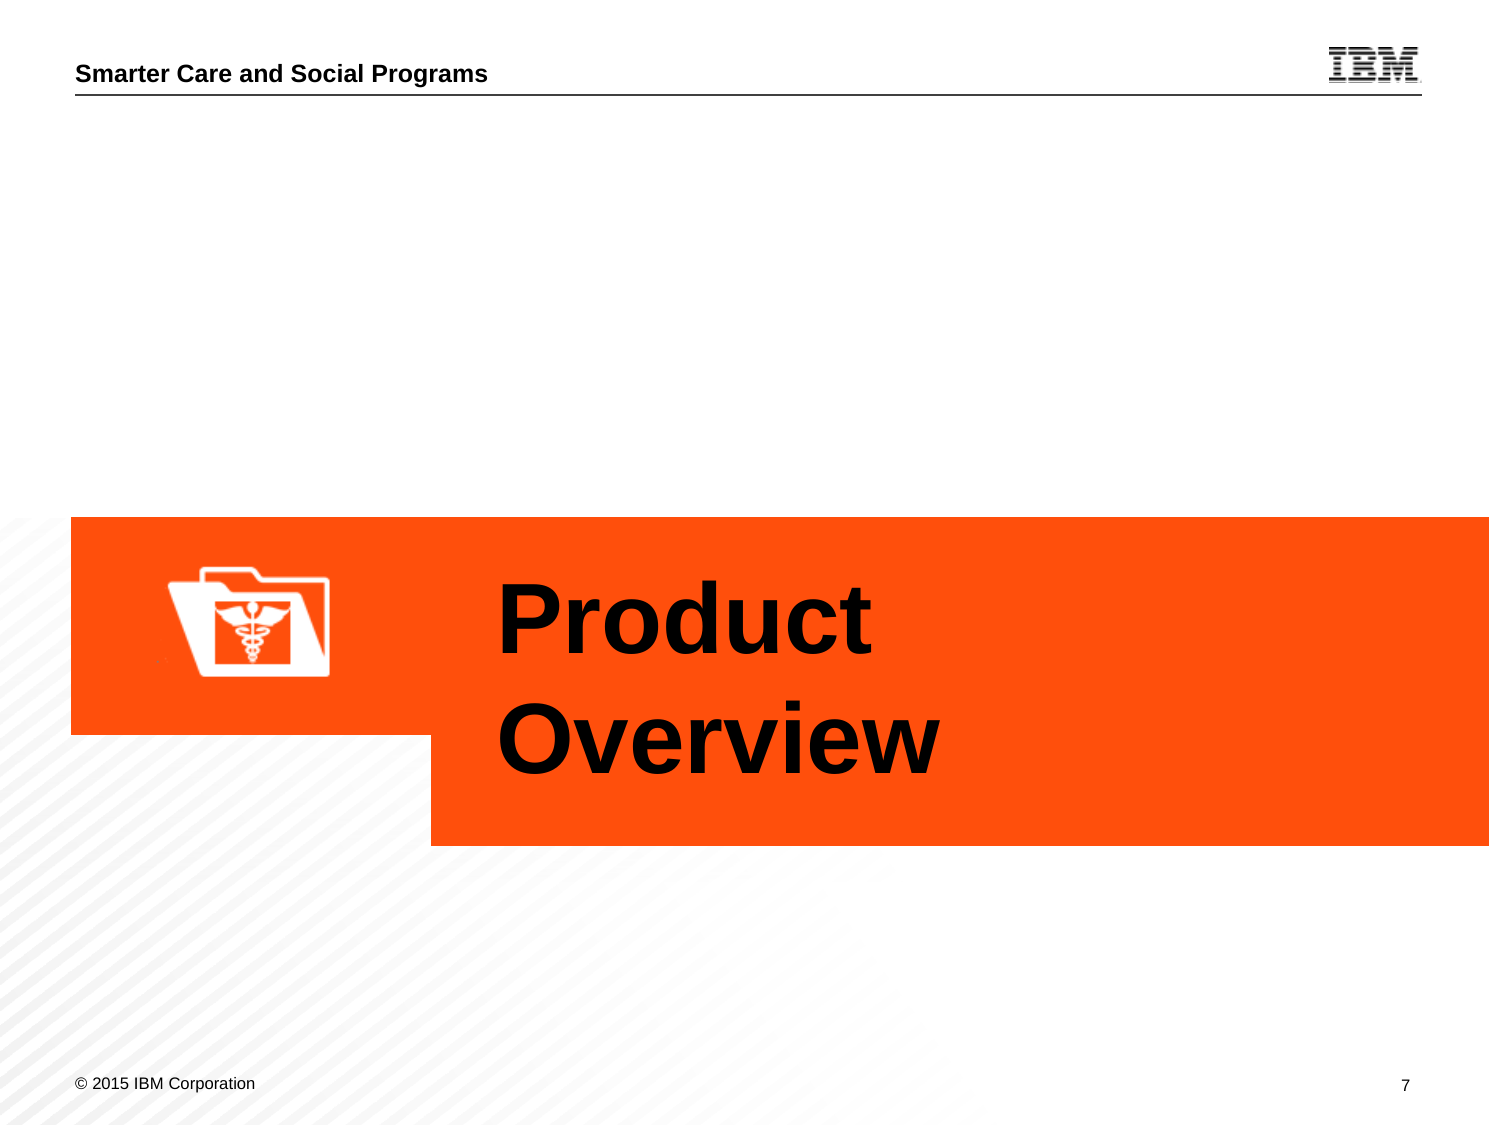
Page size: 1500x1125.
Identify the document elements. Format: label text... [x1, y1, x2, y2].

text_box Product Overview [481, 545, 1232, 801]
picture [0, 517, 1500, 1125]
